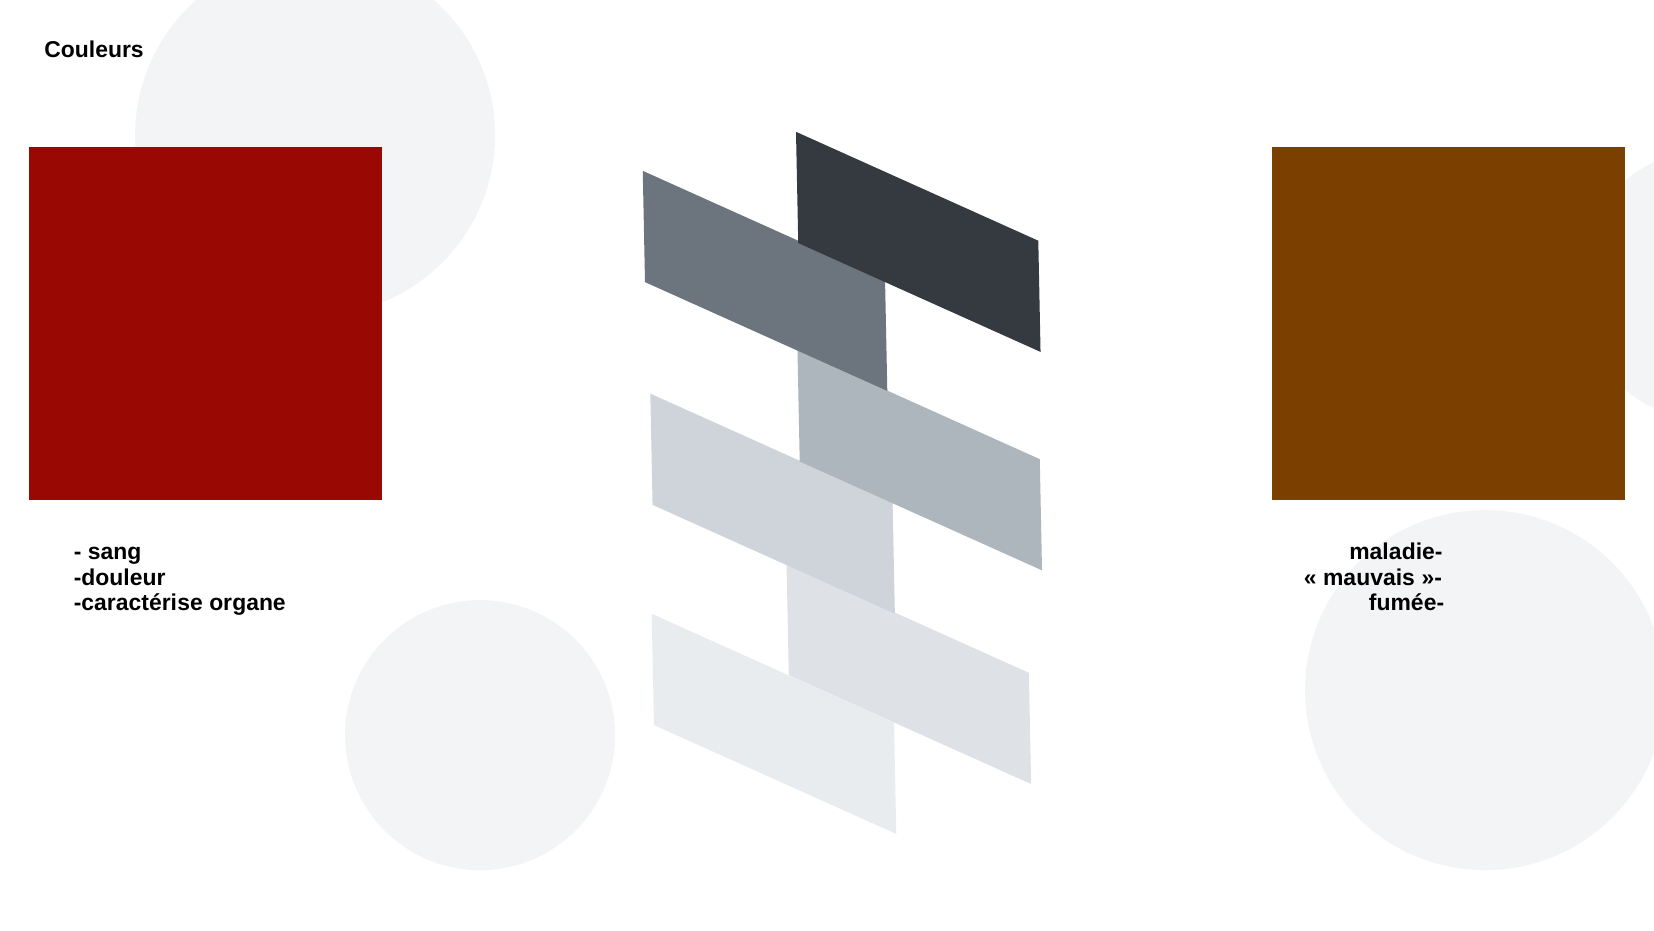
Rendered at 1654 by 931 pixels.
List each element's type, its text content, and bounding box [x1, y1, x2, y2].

text_box Couleurs [29, 29, 473, 91]
picture [1272, 147, 1625, 500]
text_box maladie- « mauvais »- fumée- [1269, 531, 1625, 686]
text_box - sang -douleur -caractérise organe [59, 531, 591, 686]
picture [29, 147, 382, 500]
